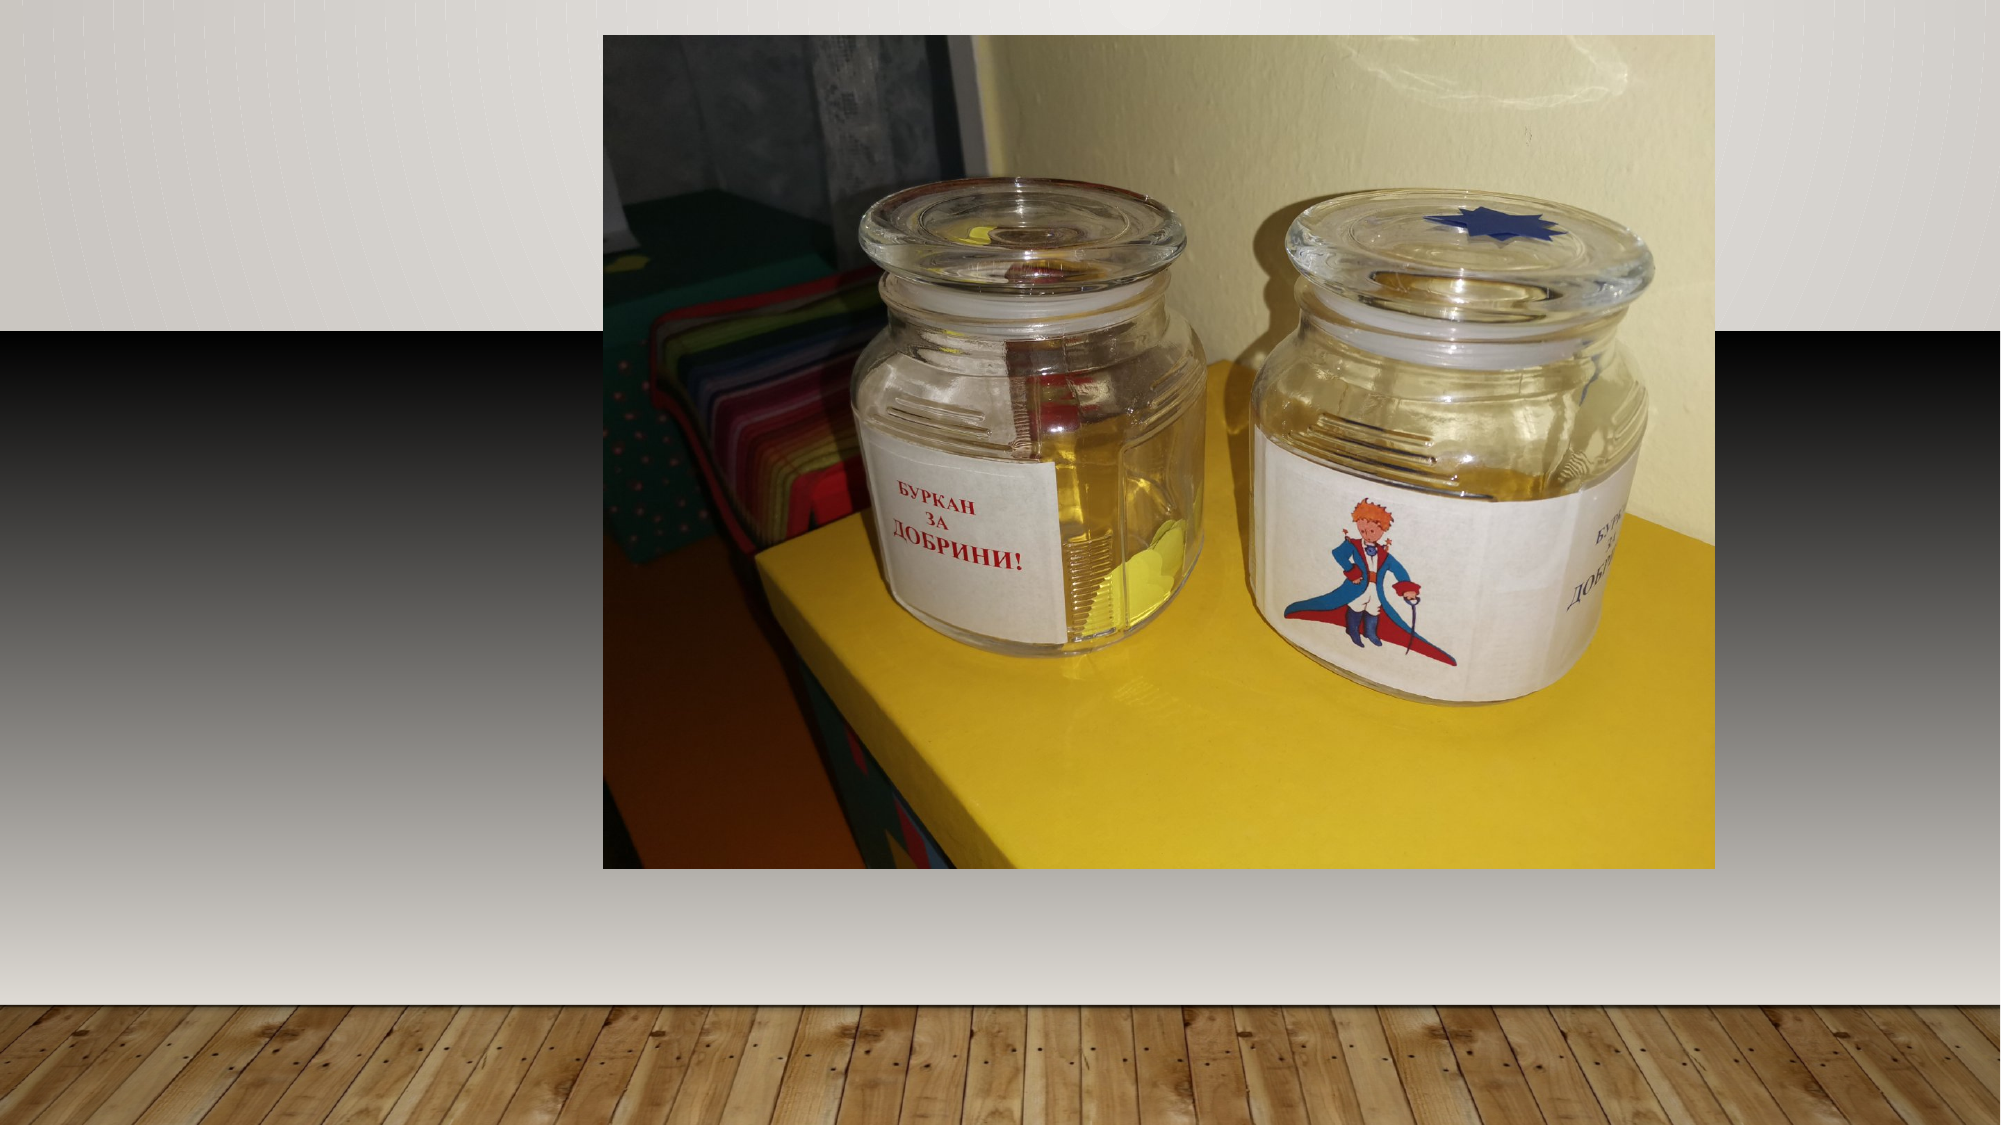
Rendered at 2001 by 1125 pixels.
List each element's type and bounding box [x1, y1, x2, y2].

picture [603, 35, 1715, 869]
